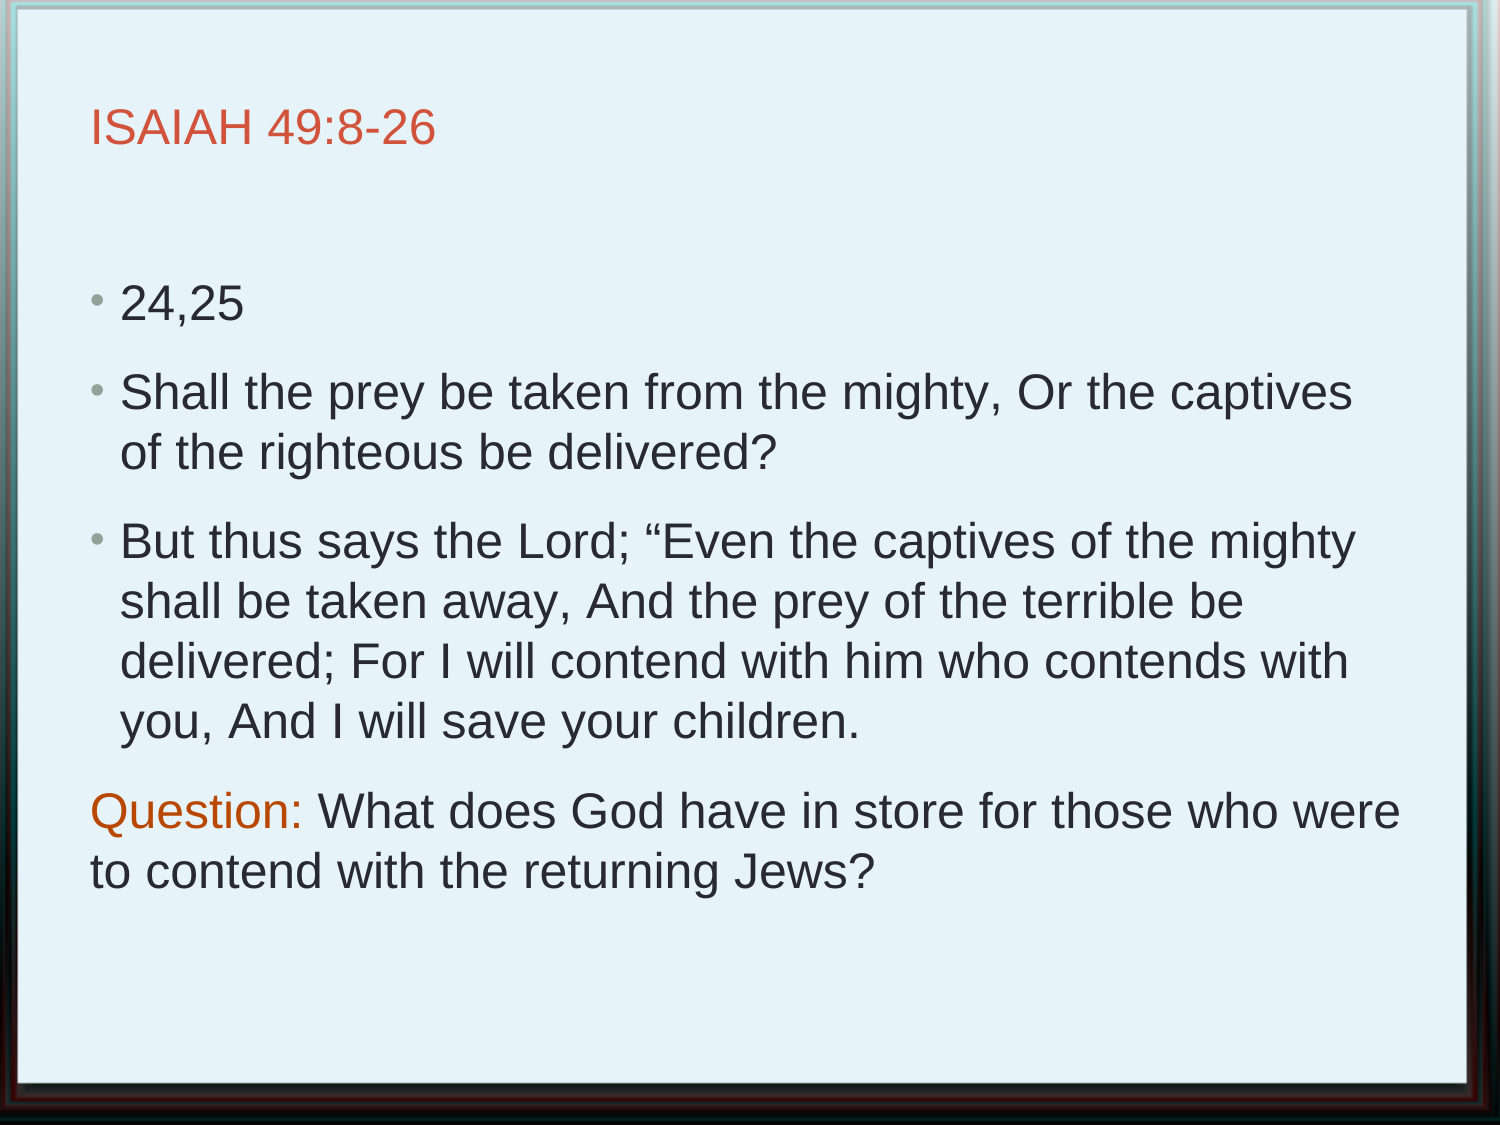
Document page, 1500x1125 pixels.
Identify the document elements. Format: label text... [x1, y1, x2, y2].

list 24,25 Shall the prey be taken from the mighty, Or the captives of the righteous be delivered? But thus says the Lord; “Even the captives of the mighty shall be taken away, And the prey of the terrible be delivered; For I will contend with him who contends with you, And I will save your children. Question: What does God have in store for those who were to contend with the returning Jews? [75, 262, 1425, 1063]
picture [0, 0, 1500, 1125]
title ISAIAH 49:8-26 [75, 87, 1425, 250]
